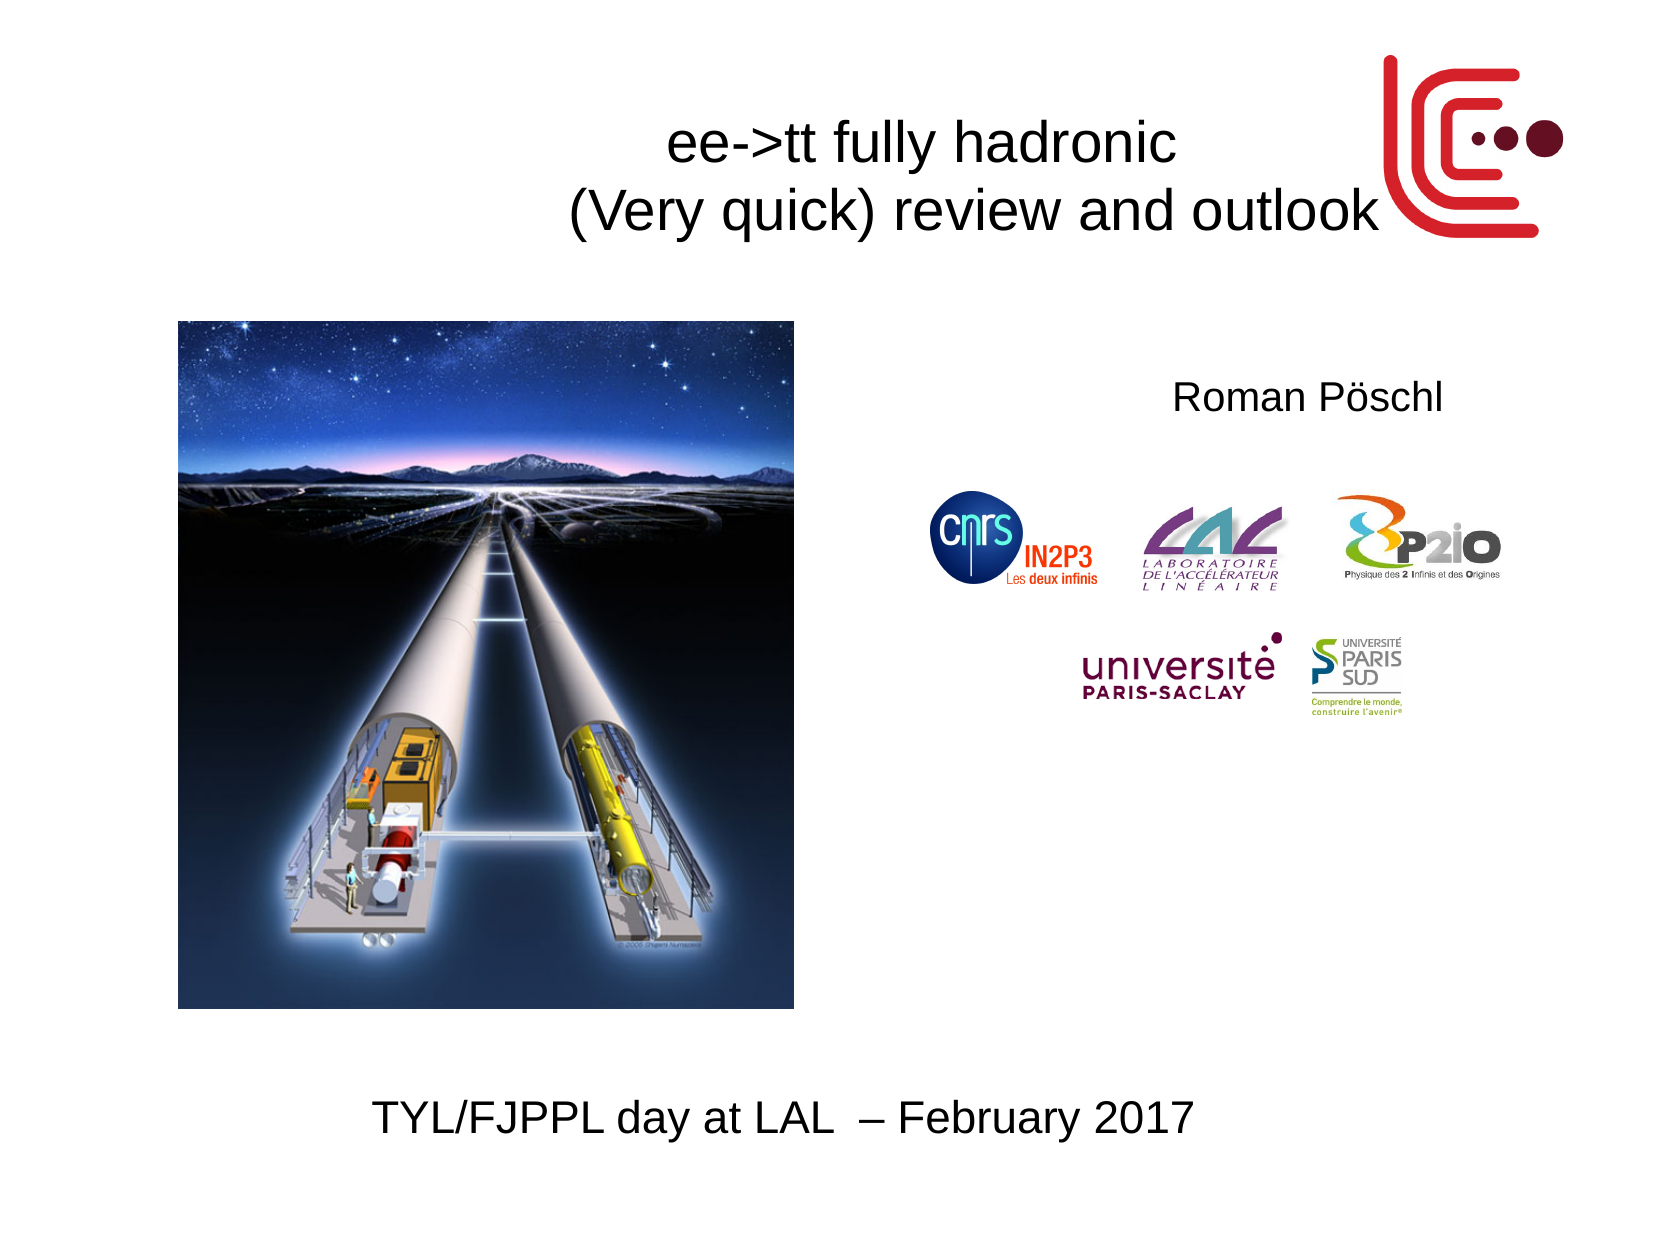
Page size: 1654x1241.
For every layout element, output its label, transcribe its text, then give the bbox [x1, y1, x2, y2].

picture [1365, 38, 1582, 256]
text_box TYL/FJPPL day at LAL – February 2017 [320, 1081, 1323, 1175]
text_box ee->tt fully hadronic (Very quick) review and outlook [486, 54, 1171, 186]
picture [1312, 637, 1402, 715]
picture [1139, 503, 1292, 593]
picture [930, 491, 1097, 584]
picture [1083, 632, 1282, 699]
picture [178, 321, 794, 1009]
text_box Roman Pöschl [975, 363, 1264, 423]
picture [1332, 489, 1510, 589]
